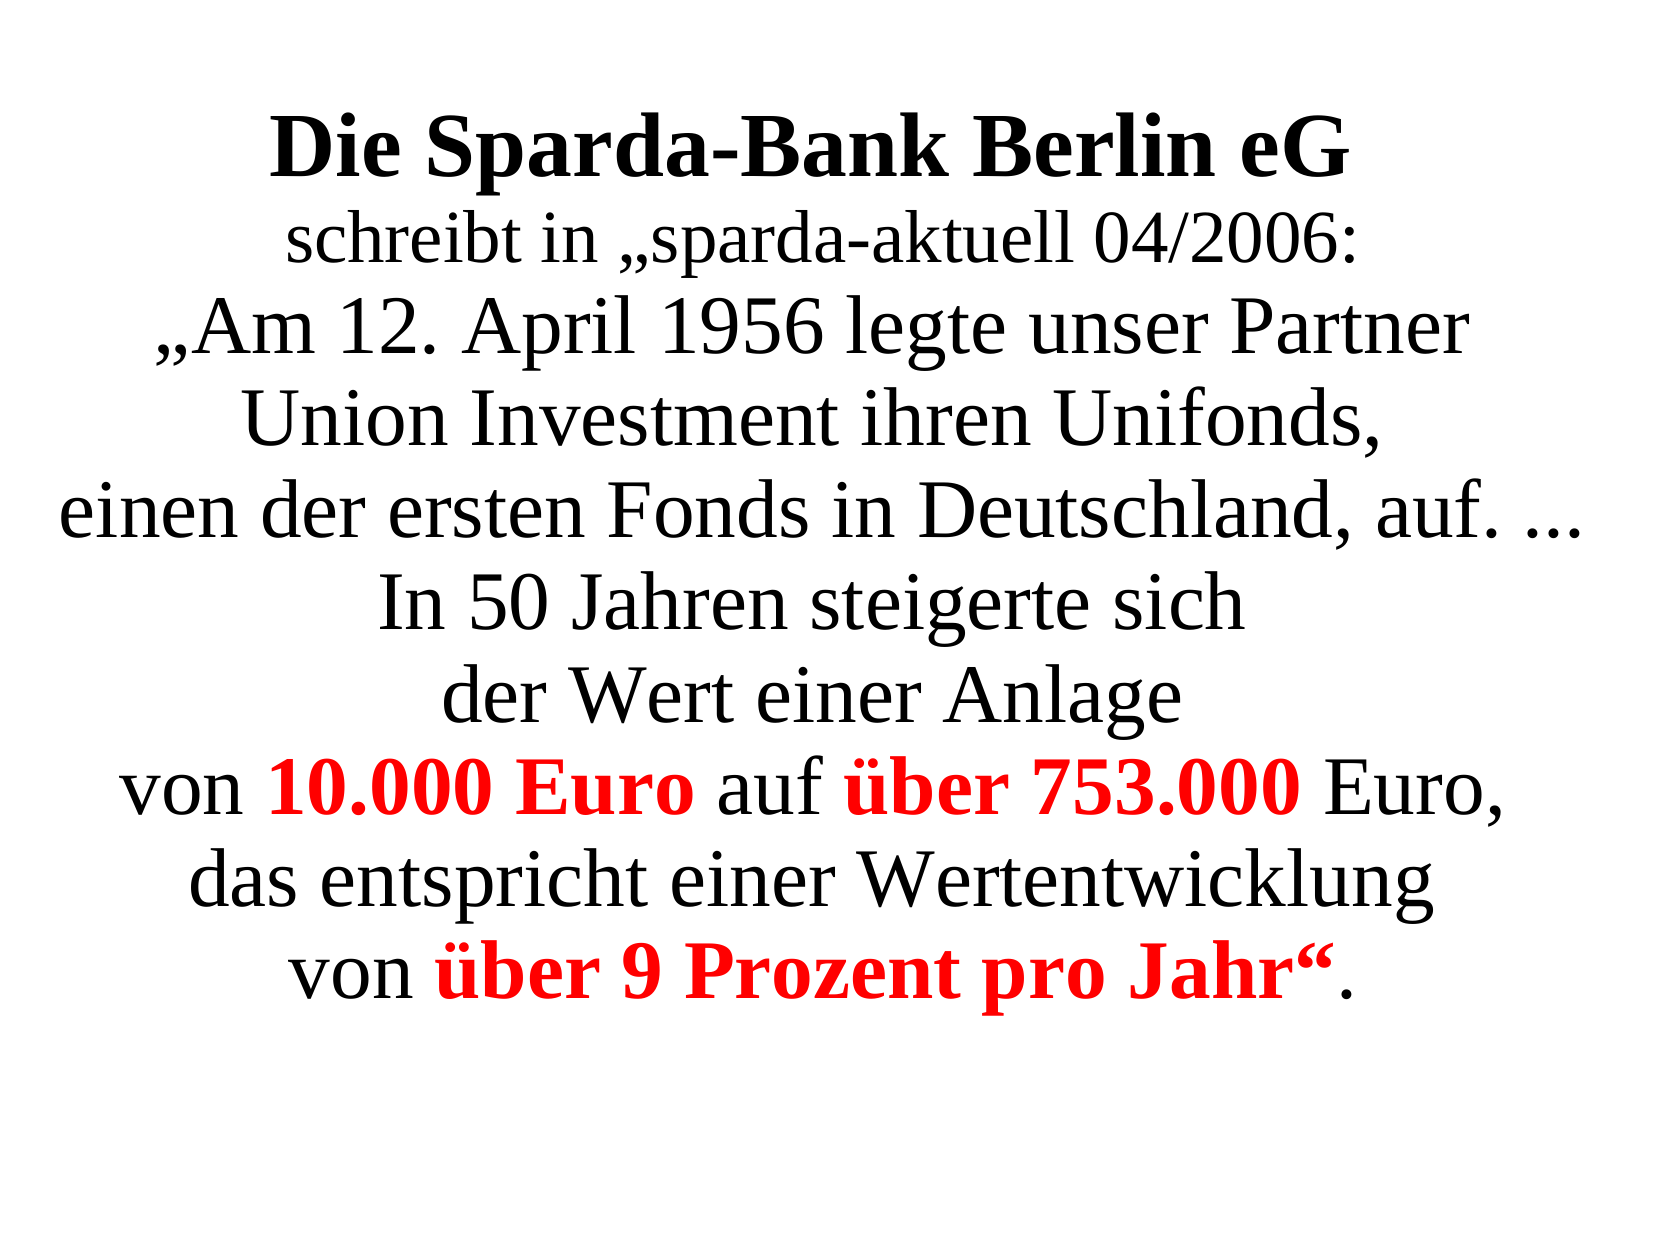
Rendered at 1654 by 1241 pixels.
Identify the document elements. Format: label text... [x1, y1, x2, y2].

text_box Die Sparda-Bank Berlin eG schreibt in „sparda-aktuell 04/2006: „Am 12. April 1956 legte unser Partner Union Investment ihren Unifonds, einen der ersten Fonds in Deutschland, auf. ... In 50 Jahren steigerte sich der Wert einer Anlage von 10.000 Euro auf über 753.000 Euro, das entspricht einer Wertentwicklung von über 9 Prozent pro Jahr“. [58, 94, 1601, 1128]
